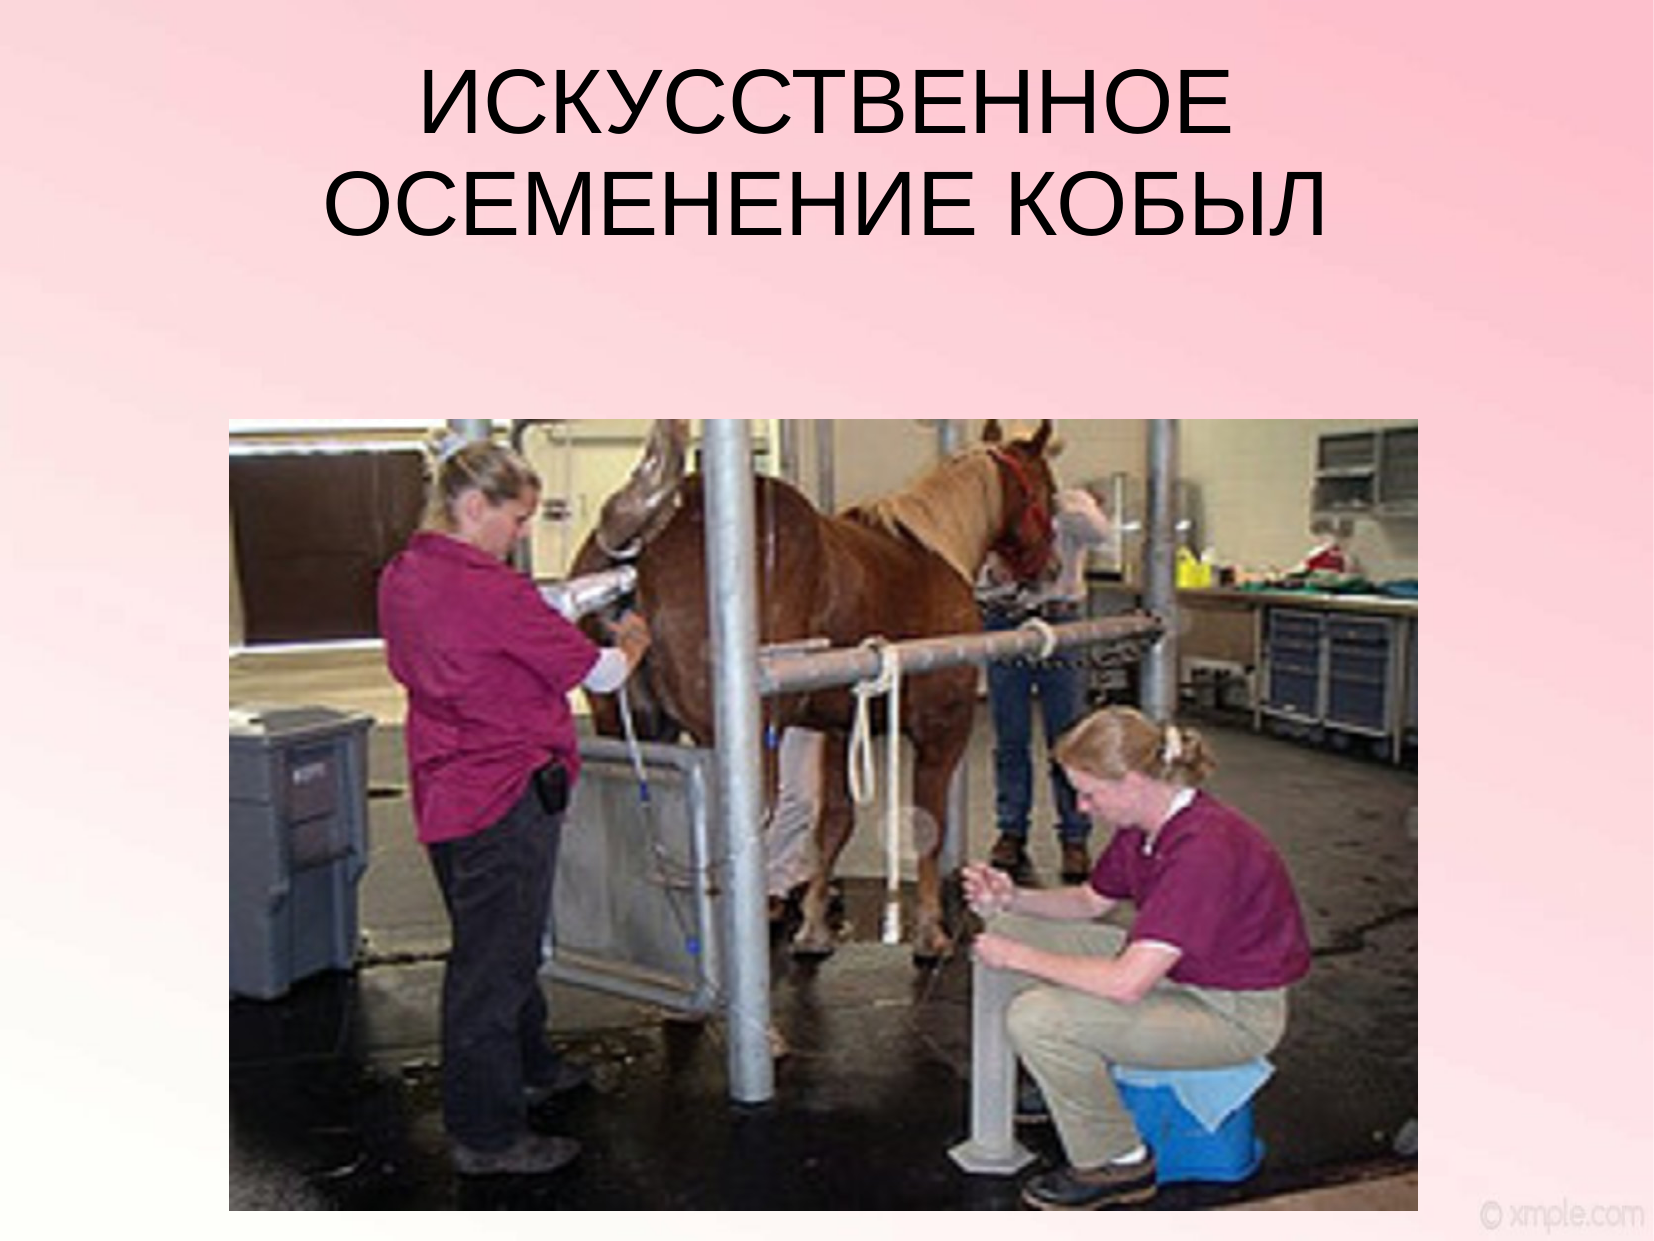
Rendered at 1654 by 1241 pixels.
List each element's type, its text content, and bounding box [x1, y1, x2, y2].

picture [0, 0, 1654, 1241]
title ИСКУССТВЕННОЕ ОСЕМЕНЕНИЕ КОБЫЛ [82, 49, 1571, 257]
